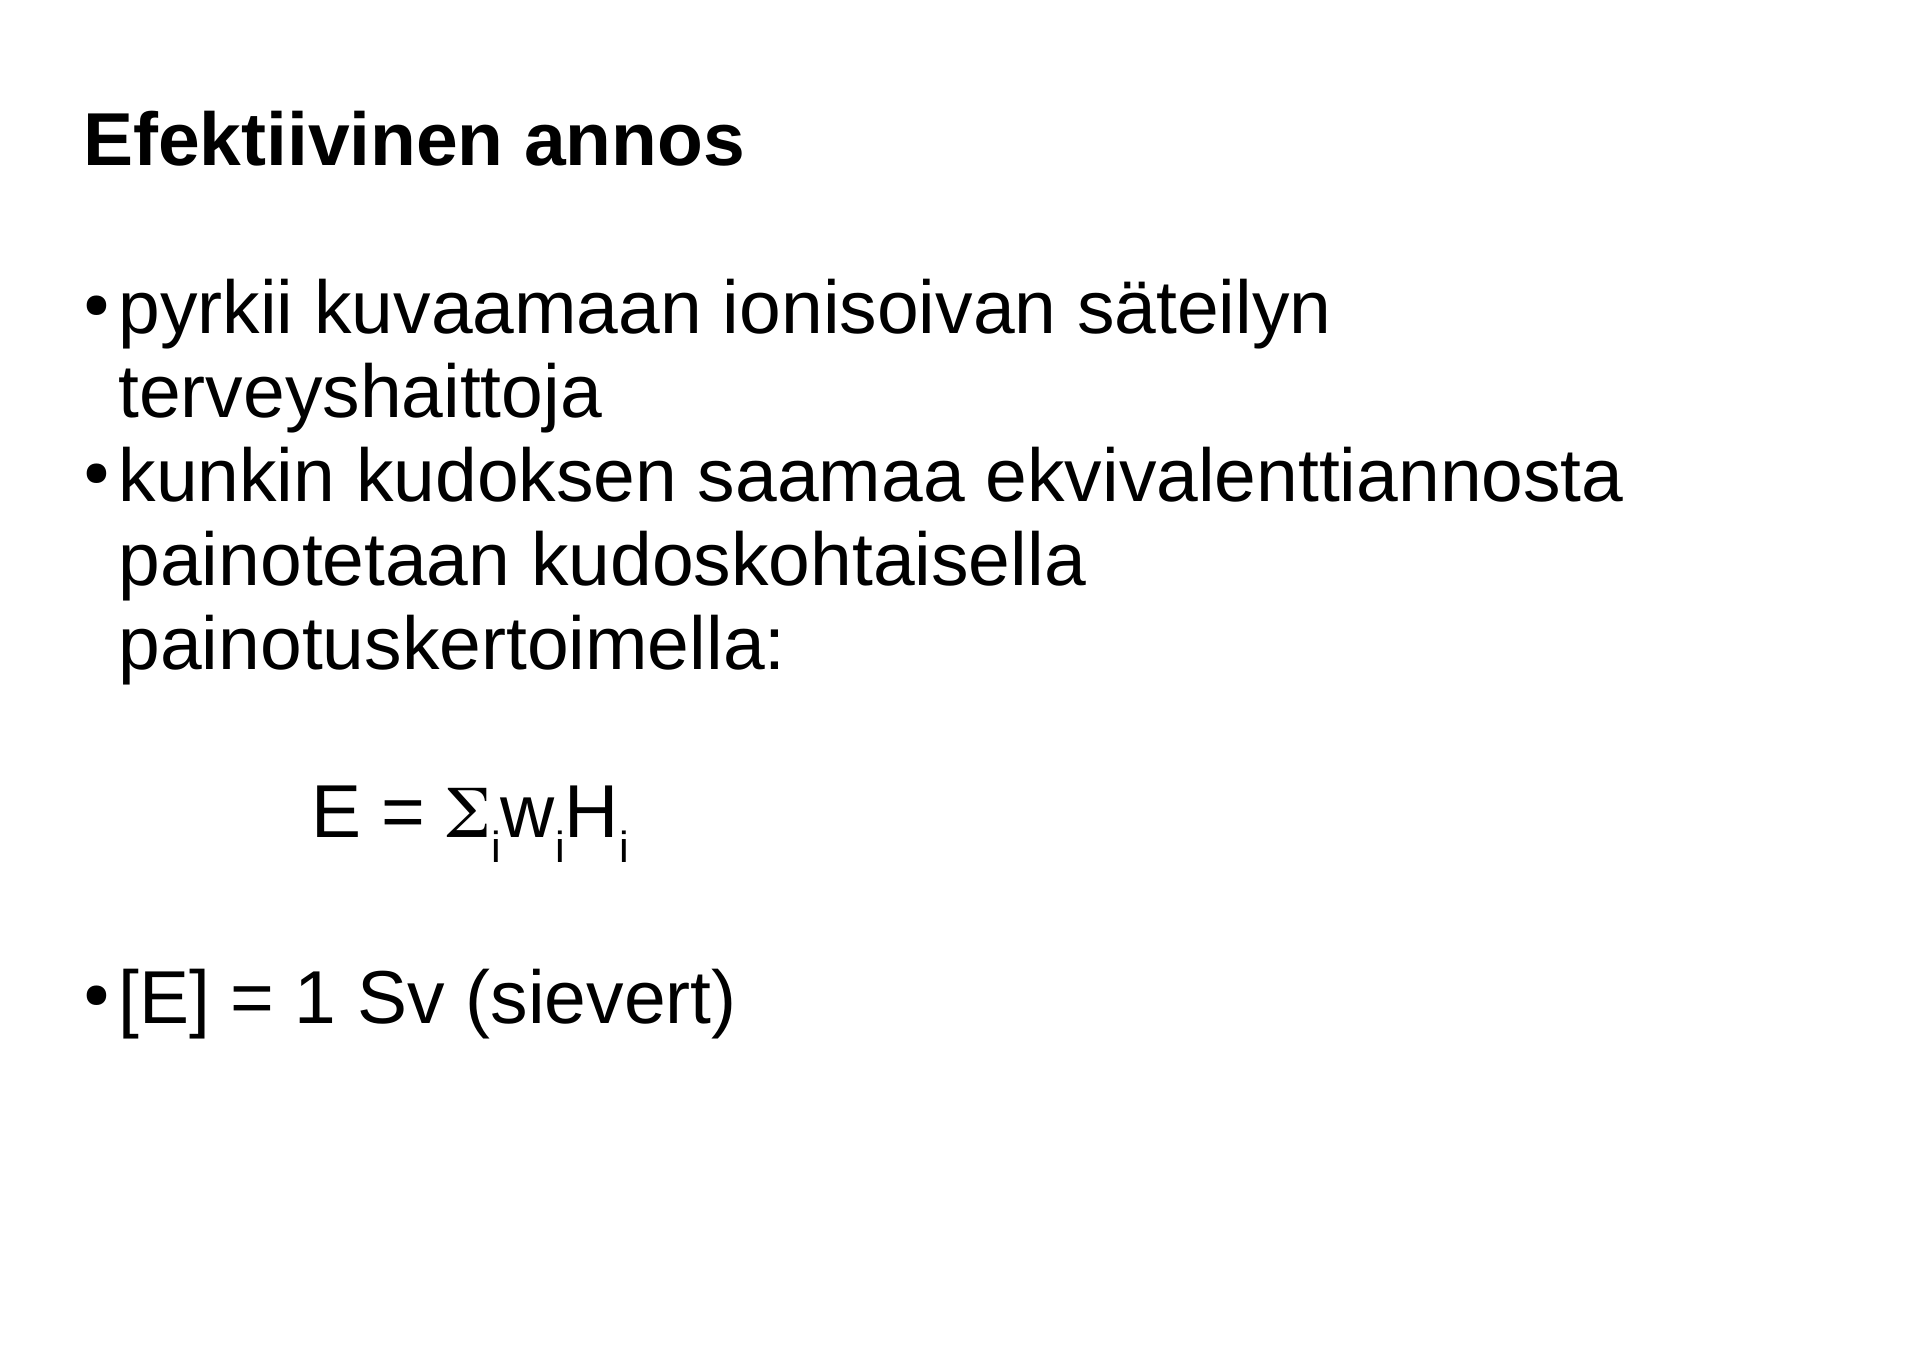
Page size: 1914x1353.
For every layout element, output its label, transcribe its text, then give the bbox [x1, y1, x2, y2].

text_box Efektiivinen annos pyrkii kuvaamaan ionisoivan säteilyn terveyshaittoja kunkin kudoksen saamaa ekvivalenttiannosta painotetaan kudoskohtaisella painotuskertoimella: E = SiwiHi [E] = 1 Sv (sievert) [68, 90, 1777, 1353]
